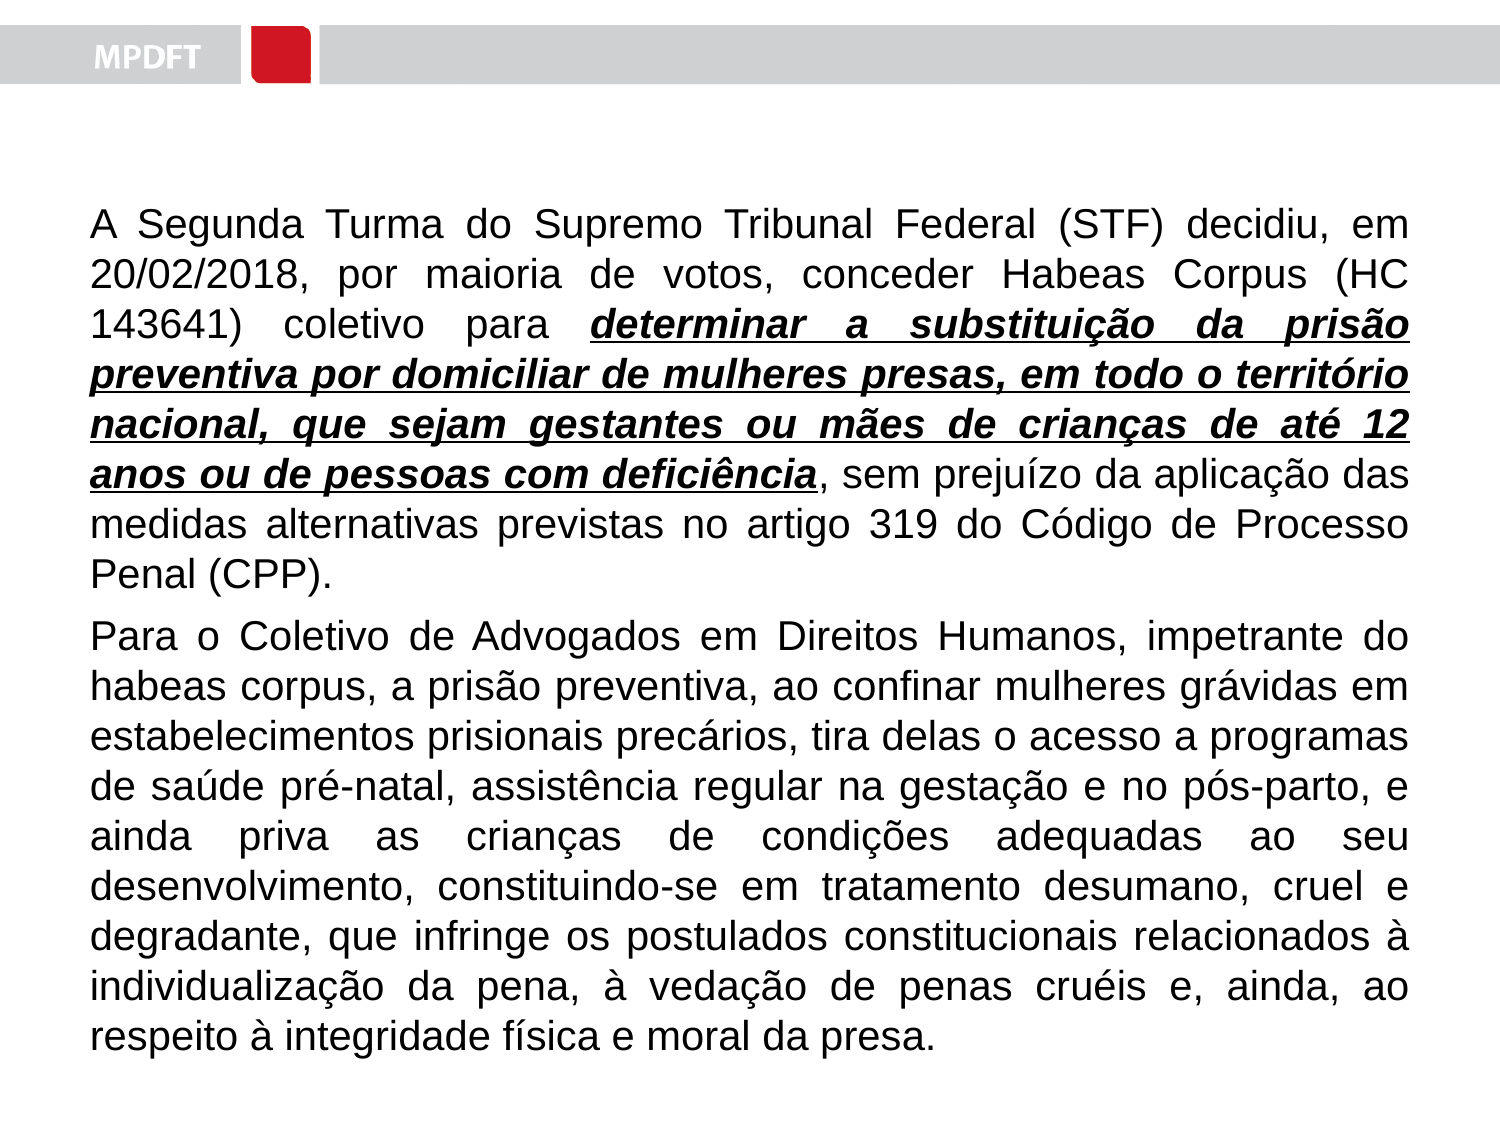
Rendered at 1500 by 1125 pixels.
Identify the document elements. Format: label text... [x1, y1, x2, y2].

picture [0, 0, 1500, 1125]
text_box A Segunda Turma do Supremo Tribunal Federal (STF) decidiu, em 20/02/2018, por maioria de votos, conceder Habeas Corpus (HC 143641) coletivo para determinar a substituição da prisão preventiva por domiciliar de mulheres presas, em todo o território nacional, que sejam gestantes ou mães de crianças de até 12 anos ou de pessoas com deficiência, sem prejuízo da aplicação das medidas alternativas previstas no artigo 319 do Código de Processo Penal (CPP). Para o Coletivo de Advogados em Direitos Humanos, impetrante do habeas corpus, a prisão preventiva, ao confinar mulheres grávidas em estabelecimentos prisionais precários, tira delas o acesso a programas de saúde pré-natal, assistência regular na gestação e no pós-parto, e ainda priva as crianças de condições adequadas ao seu desenvolvimento, constituindo-se em tratamento desumano, cruel e degradante, que infringe os postulados constitucionais relacionados à individualização da pena, à vedação de penas cruéis e, ainda, ao respeito à integridade física e moral da presa. [75, 188, 1426, 1005]
